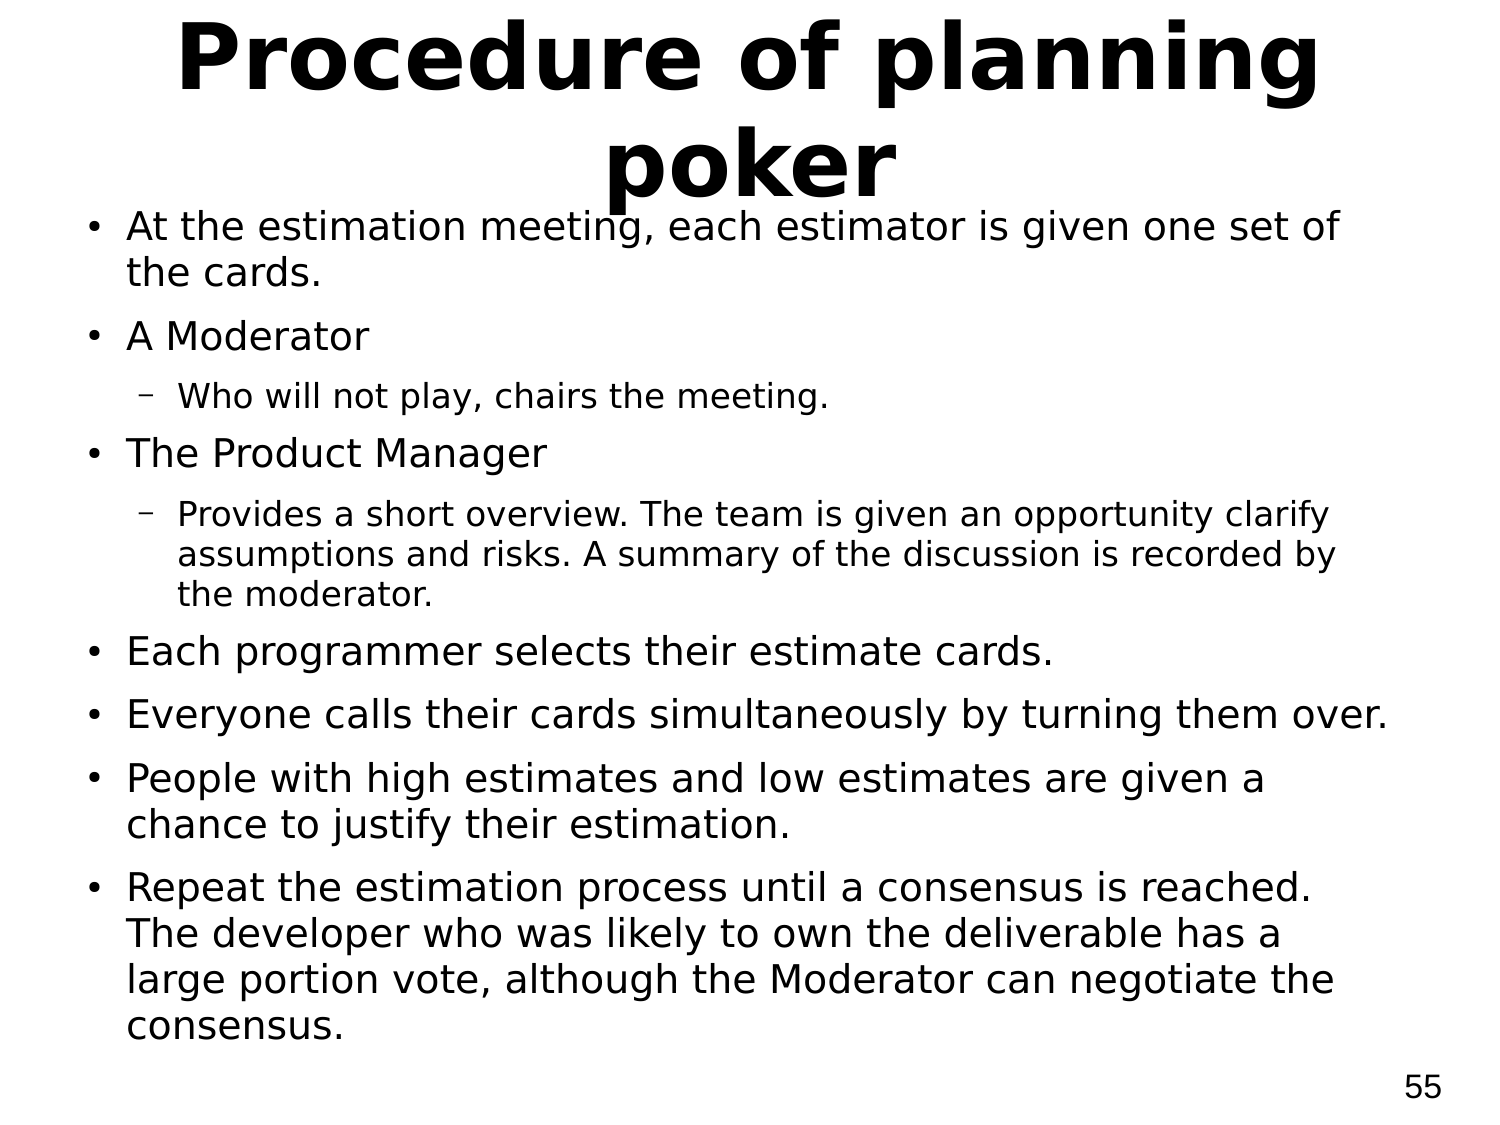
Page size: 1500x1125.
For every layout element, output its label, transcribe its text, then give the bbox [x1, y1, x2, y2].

list At the estimation meeting, each estimator is given one set of the cards. A Moderator Who will not play, chairs the meeting. The Product Manager Provides a short overview. The team is given an opportunity clarify assumptions and risks. A summary of the discussion is recorded by the moderator. Each programmer selects their estimate cards. Everyone calls their cards simultaneously by turning them over. People with high estimates and low estimates are given a chance to justify their estimation. Repeat the estimation process until a consensus is reached. The developer who was likely to own the deliverable has a large portion vote, although the Moderator can negotiate the consensus. [75, 204, 1395, 1075]
title Procedure of planning poker [75, 3, 1425, 218]
